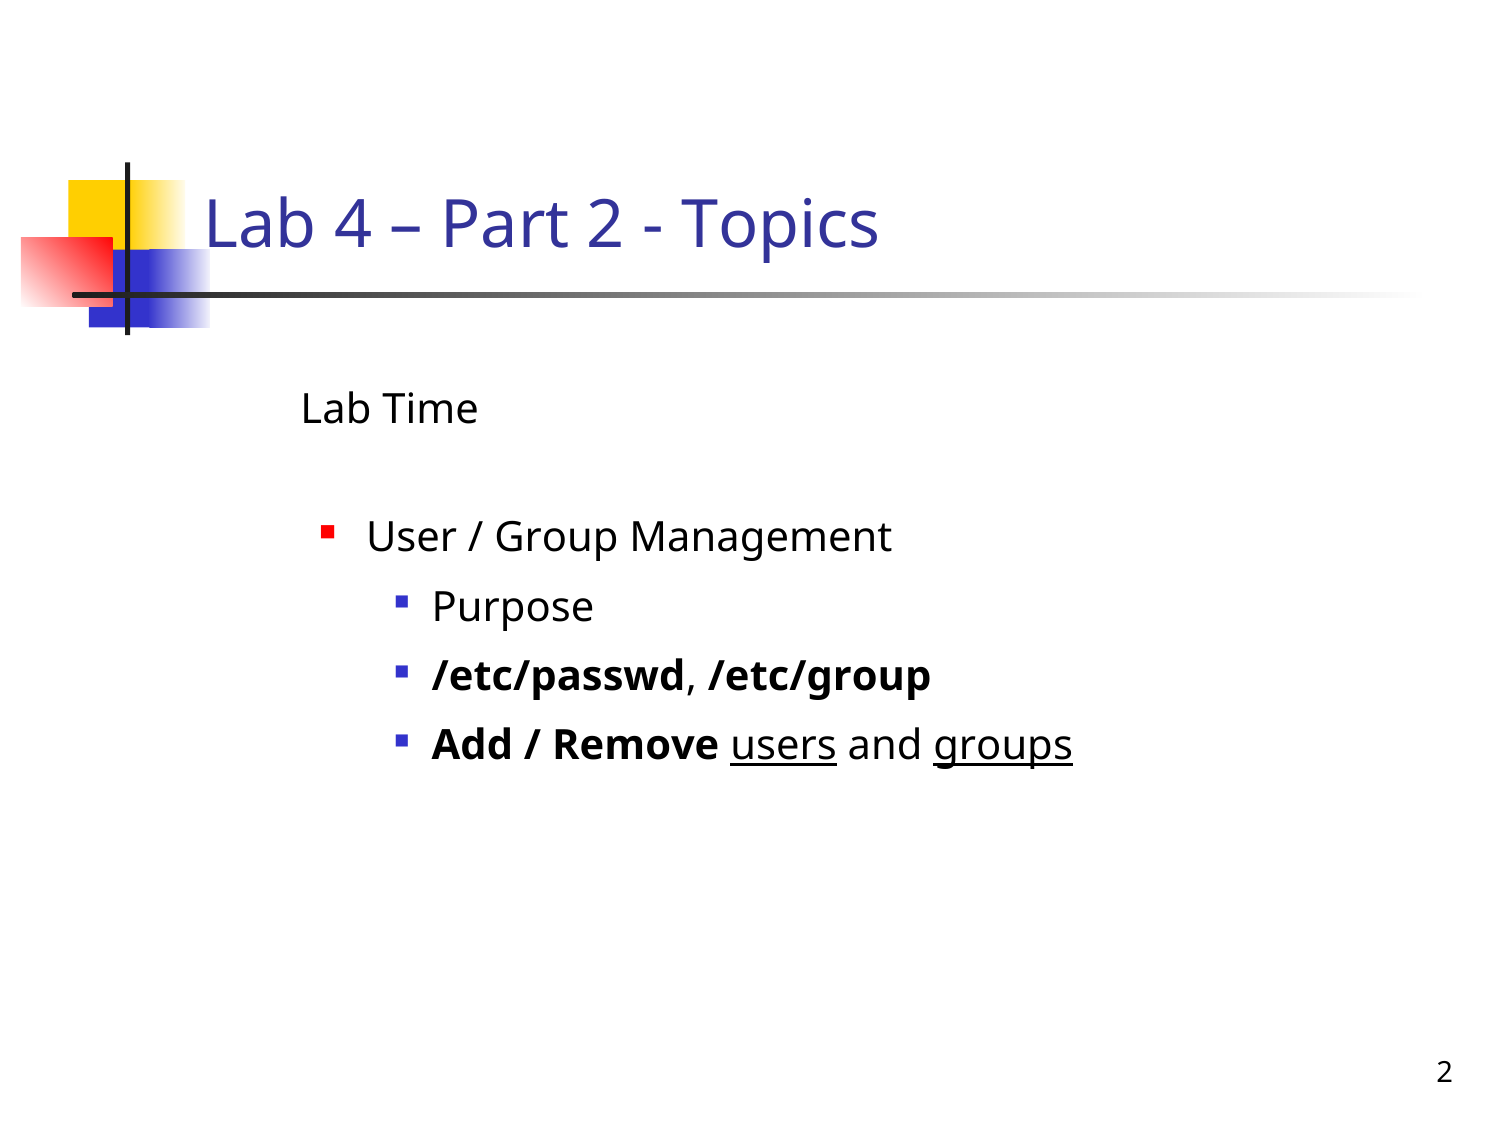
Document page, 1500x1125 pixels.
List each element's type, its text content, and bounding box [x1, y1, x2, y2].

title Lab 4 – Part 2 - Topics [188, 35, 1468, 276]
list Lab Time User / Group Management Purpose /etc/passwd, /etc/group Add / Remove users and groups [229, 365, 1434, 979]
